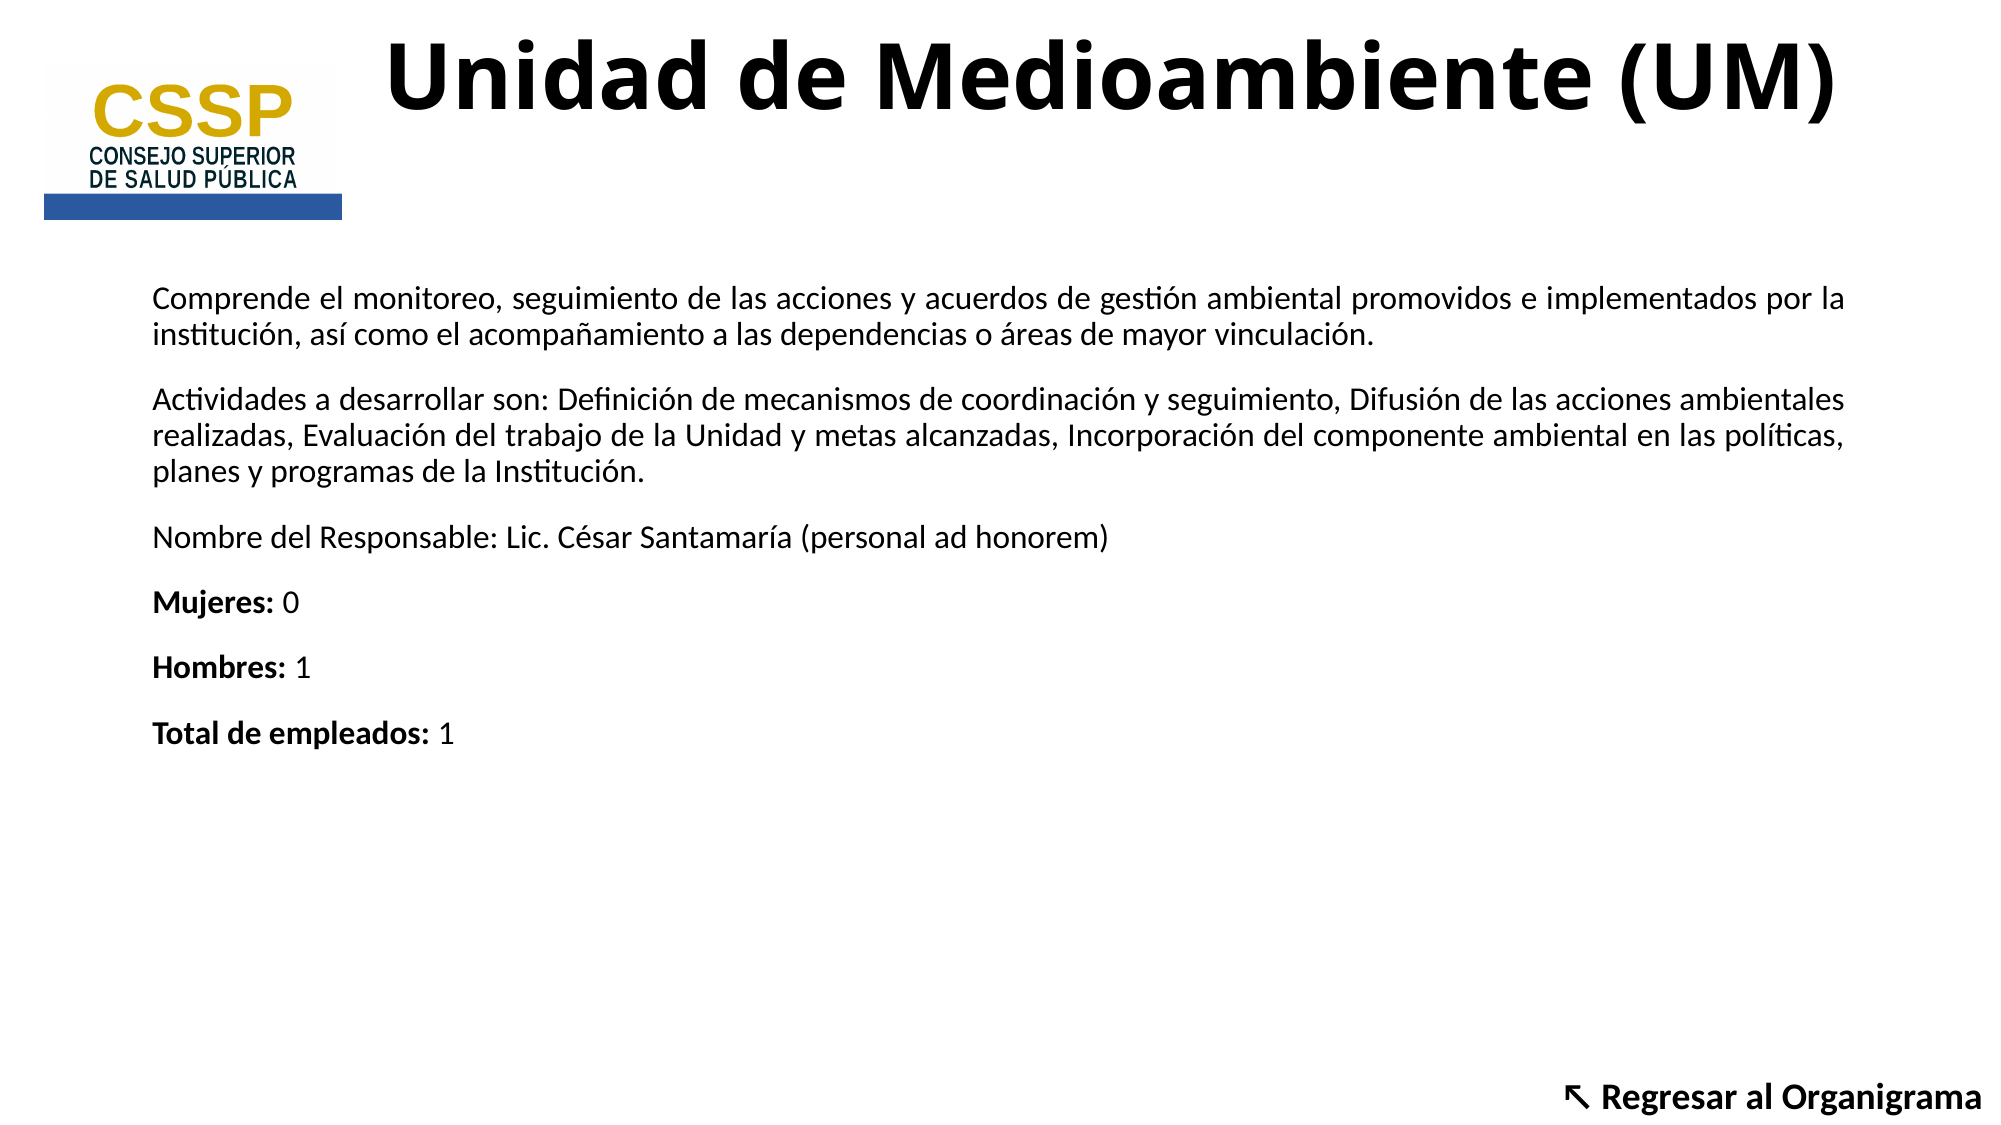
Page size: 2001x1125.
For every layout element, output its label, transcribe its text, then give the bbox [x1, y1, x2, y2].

picture [44, 61, 342, 220]
list Comprende el monitoreo, seguimiento de las acciones y acuerdos de gestión ambiental promovidos e implementados por la institución, así como el acompañamiento a las dependencias o áreas de mayor vinculación. Actividades a desarrollar son: Definición de mecanismos de coordinación y seguimiento, Difusión de las acciones ambientales realizadas, Evaluación del trabajo de la Unidad y metas alcanzadas, Incorporación del componente ambiental en las políticas, planes y programas de la Institución. Nombre del Responsable: Lic. César Santamaría (personal ad honorem) Mujeres: 0 Hombres: 1 Total de empleados: 1 [137, 273, 1863, 1066]
text_box ↖ Regresar al Organigrama [1546, 1064, 1999, 1125]
title Unidad de Medioambiente (UM) [368, 22, 1863, 241]
